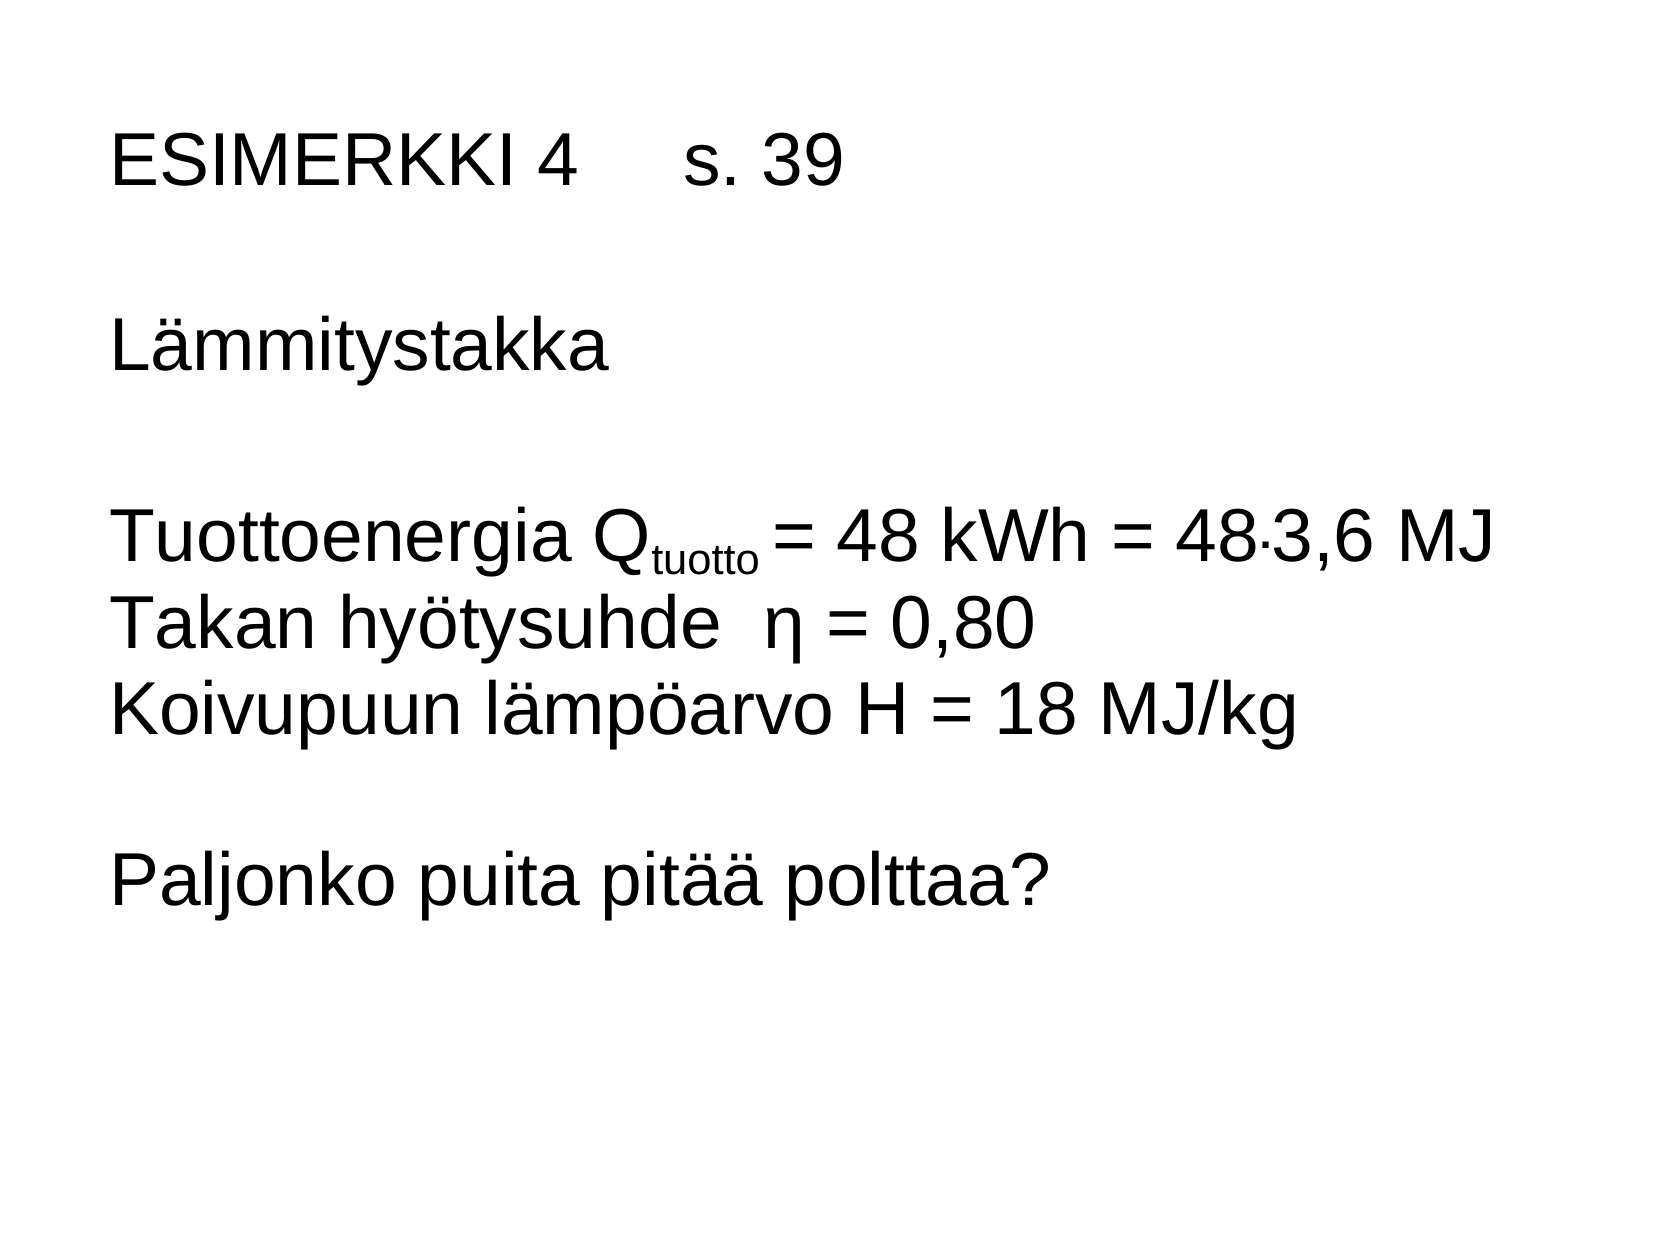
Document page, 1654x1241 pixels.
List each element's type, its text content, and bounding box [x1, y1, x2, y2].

text_box ESIMERKKI 4 s. 39 Lämmitystakka Tuottoenergia Qtuotto = 48 kWh = 48.3,6 MJ Takan hyötysuhde η = 0,80 Koivupuun lämpöarvo H = 18 MJ/kg Paljonko puita pitää polttaa? [94, 105, 1572, 851]
